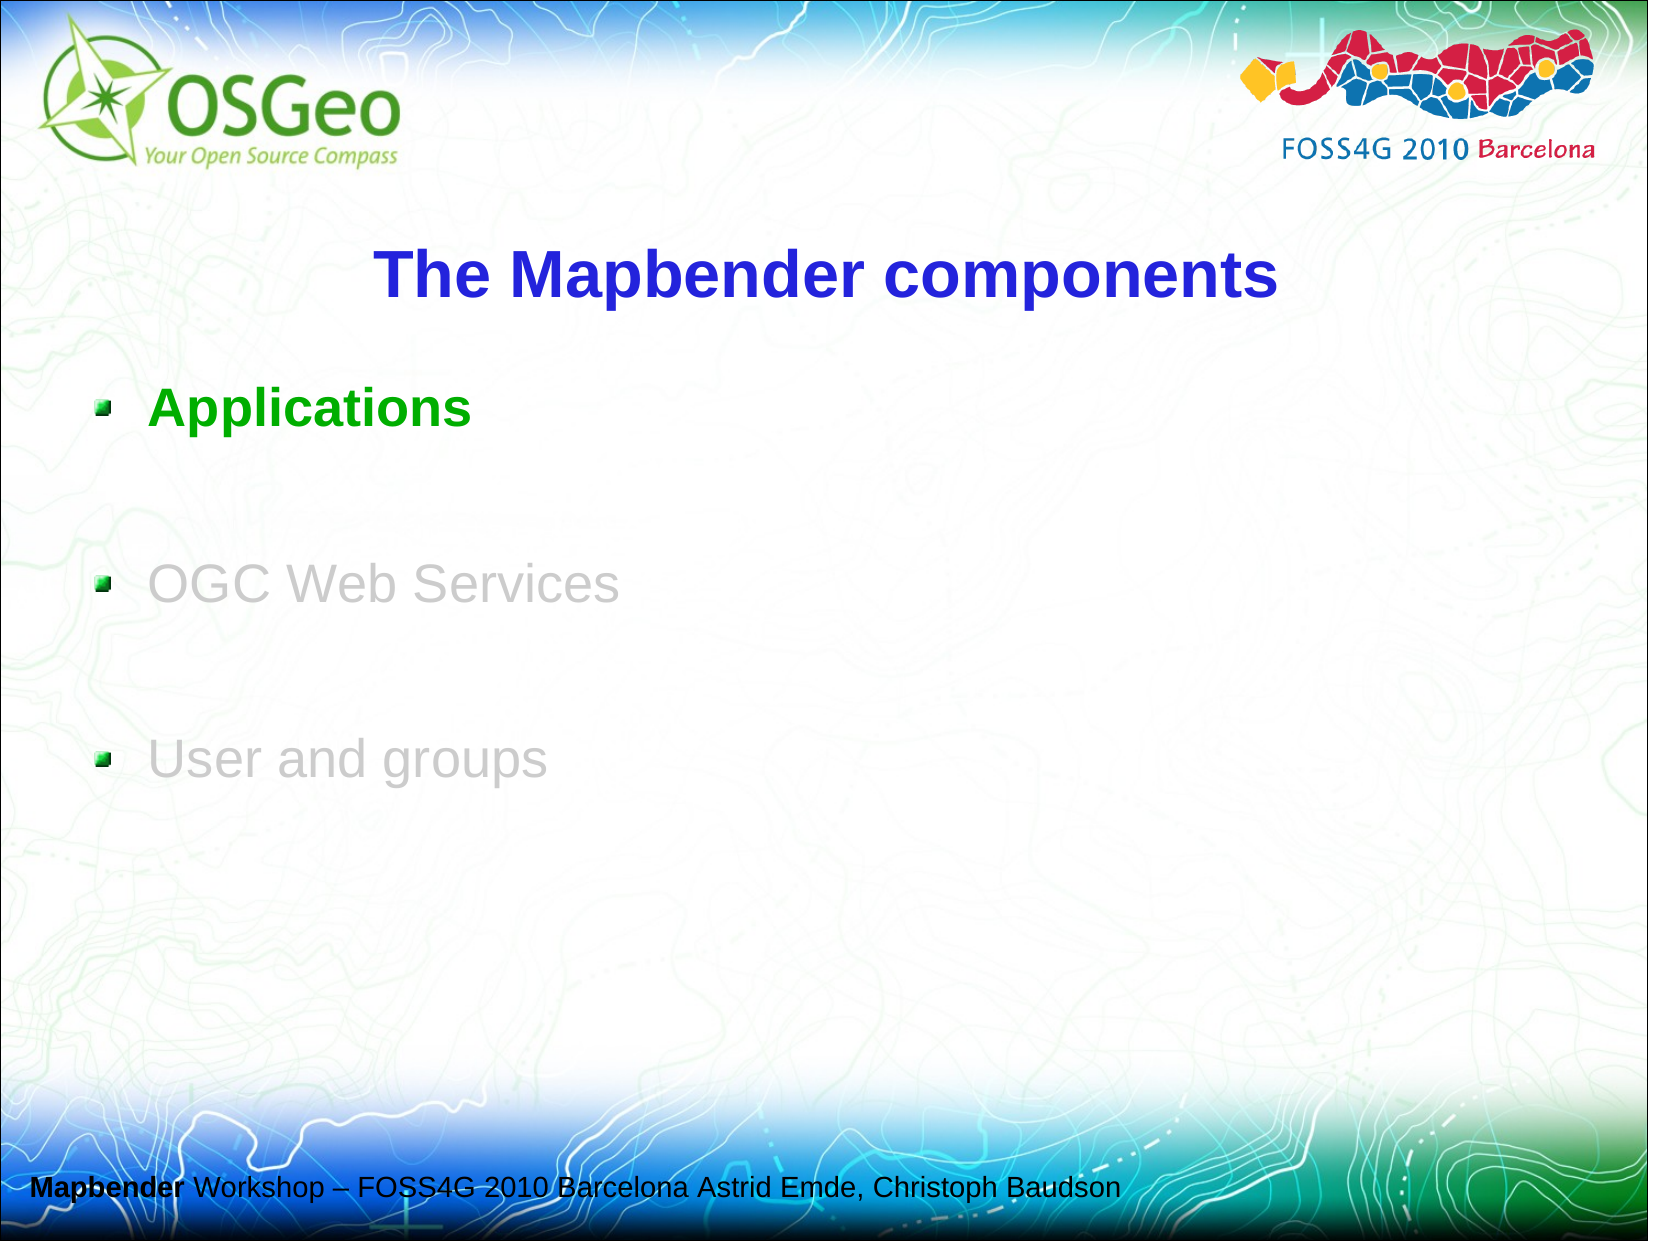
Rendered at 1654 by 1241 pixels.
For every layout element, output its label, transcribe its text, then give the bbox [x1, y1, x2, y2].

picture [1, 1, 1647, 1240]
list Applications OGC Web Services User and groups [76, 377, 1565, 1182]
title The Mapbender components [82, 208, 1571, 342]
